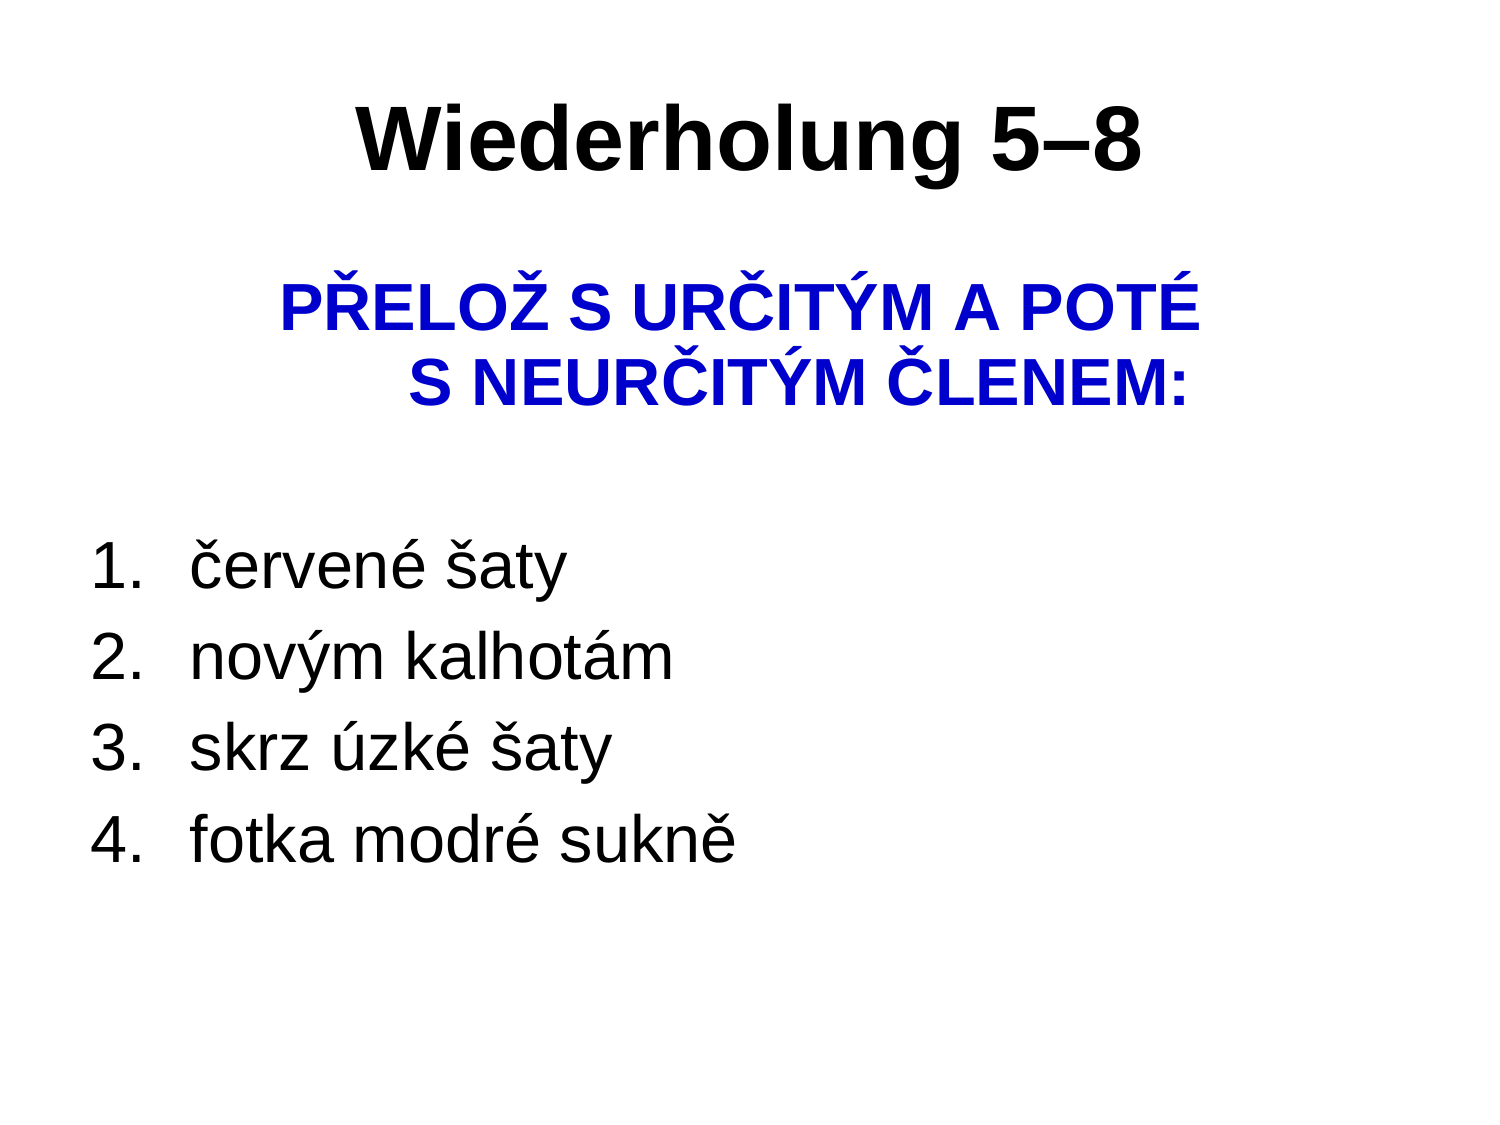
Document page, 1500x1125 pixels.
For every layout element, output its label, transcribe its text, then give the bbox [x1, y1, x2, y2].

title Wiederholung 5–8 [75, 45, 1426, 233]
list PŘELOŽ S URČITÝM A POTÉ S NEURČITÝM ČLENEM: červené šaty novým kalhotám skrz úzké šaty fotka modré sukně [75, 262, 1426, 1006]
